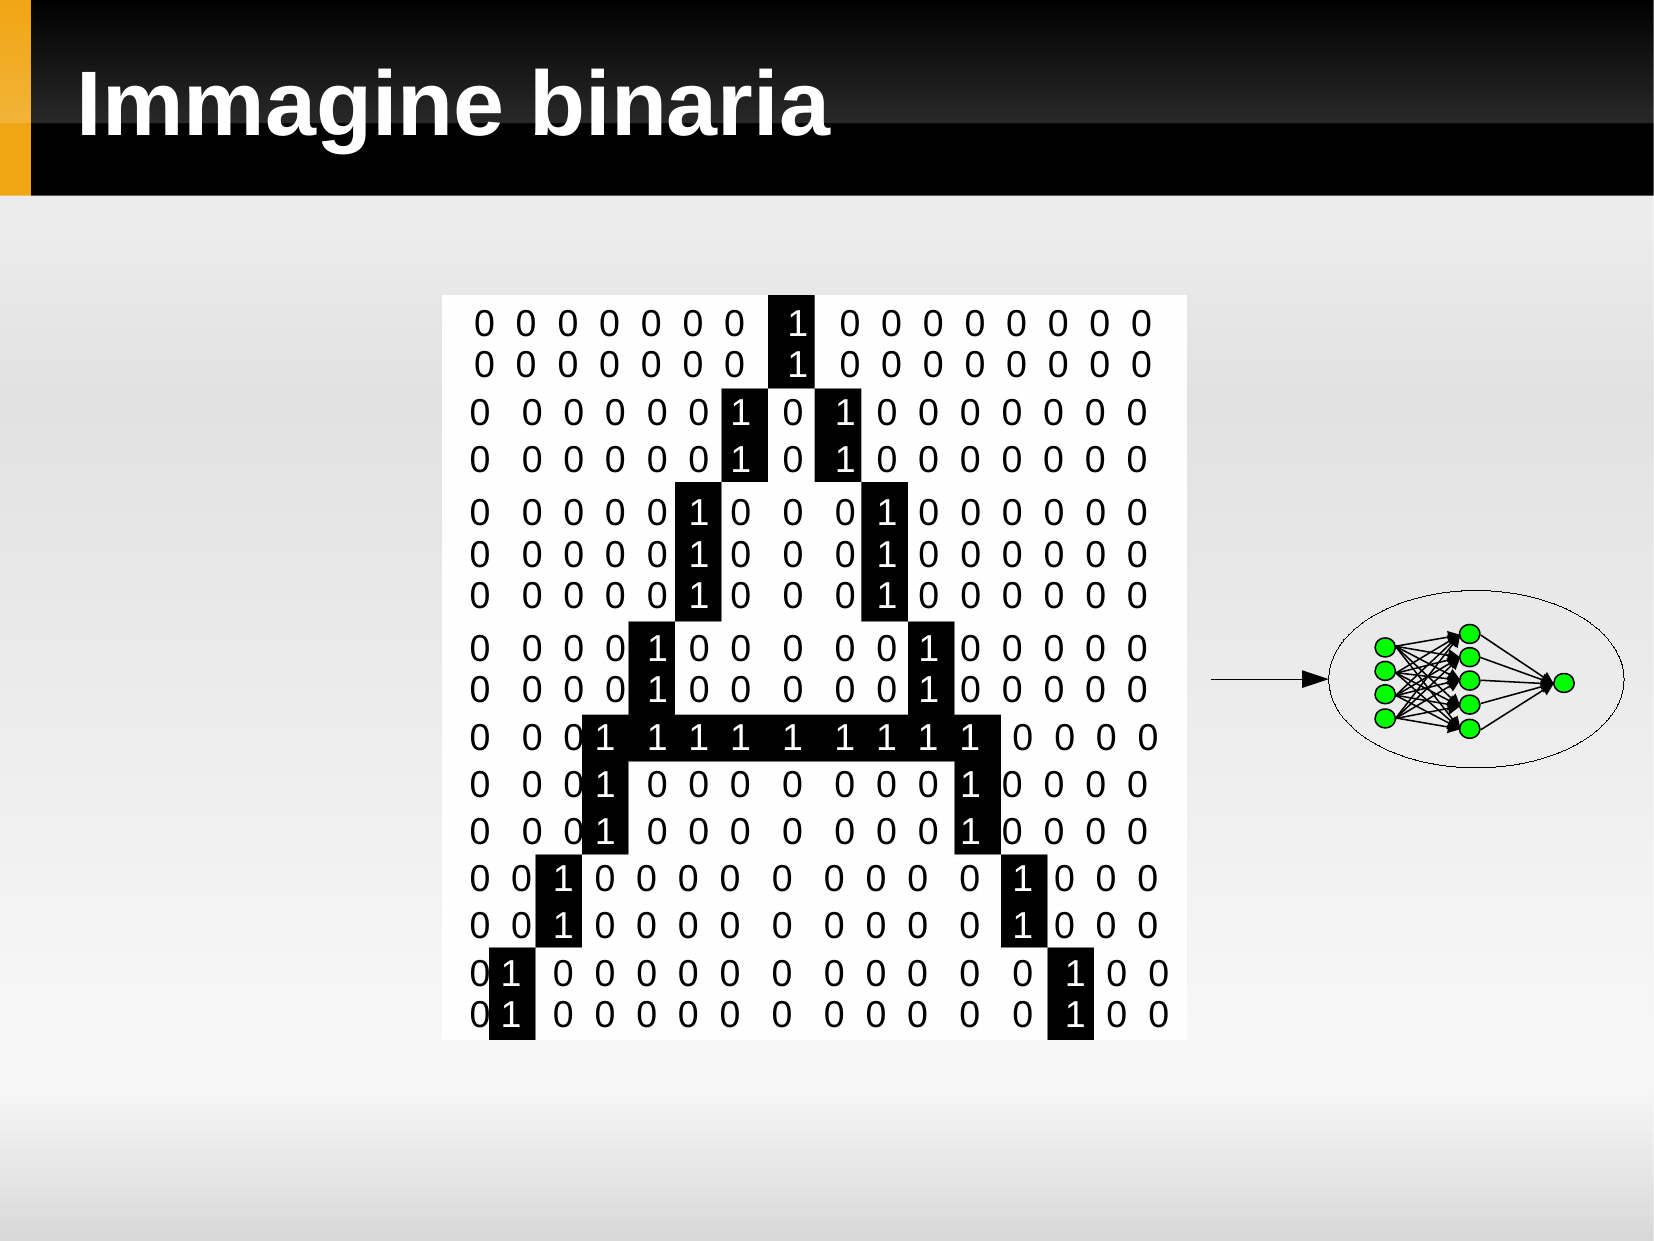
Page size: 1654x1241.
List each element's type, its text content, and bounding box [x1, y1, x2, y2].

title Immagine binaria [76, 7, 1565, 200]
text_box 0 0 0 0 0 1 0 0 0 1 0 0 0 0 0 0 [454, 525, 1193, 566]
text_box 0 0 0 0 0 0 1 0 1 0 0 0 0 0 0 0 [454, 431, 1193, 484]
text_box 0 0 1 0 0 0 0 0 0 0 0 0 1 0 0 0 [454, 897, 1193, 944]
text_box [1375, 661, 1396, 681]
picture [0, 0, 1654, 1241]
text_box [1375, 709, 1396, 728]
text_box [1375, 684, 1396, 704]
text_box 0 0 0 0 0 0 1 0 1 0 0 0 0 0 0 0 [454, 383, 1193, 431]
text_box [1459, 719, 1480, 739]
text_box [1459, 647, 1480, 667]
text_box 0 1 0 0 0 0 0 0 0 0 0 0 0 1 0 0 [454, 986, 1193, 1044]
text_box [1554, 673, 1575, 693]
text_box 0 0 1 0 0 0 0 0 0 0 0 0 1 0 0 0 [454, 860, 1193, 897]
text_box 0 0 0 1 0 0 0 0 0 0 0 1 0 0 0 0 [454, 755, 1193, 803]
text_box 0 0 0 0 0 0 0 1 0 0 0 0 0 0 0 0 [448, 336, 1188, 394]
text_box [1375, 637, 1395, 657]
text_box 0 0 0 0 0 1 0 0 0 1 0 0 0 0 0 0 [454, 484, 1193, 525]
text_box [1459, 671, 1480, 691]
text_box 0 0 0 0 0 1 0 0 0 1 0 0 0 0 0 0 [454, 566, 1193, 620]
text_box 0 0 0 1 0 0 0 0 0 0 0 1 0 0 0 0 [454, 803, 1193, 860]
text_box 0 0 0 0 0 0 0 1 0 0 0 0 0 0 0 0 [448, 295, 1188, 336]
text_box 0 0 0 1 1 1 1 1 1 1 1 1 0 0 0 0 [454, 708, 1193, 755]
text_box 0 0 0 0 1 0 0 0 0 0 1 0 0 0 0 0 [454, 620, 1193, 661]
text_box [1460, 695, 1480, 715]
text_box [1459, 624, 1480, 644]
text_box 0 0 0 0 1 0 0 0 0 0 1 0 0 0 0 0 [454, 661, 1193, 708]
text_box 0 1 0 0 0 0 0 0 0 0 0 0 0 1 0 0 [454, 944, 1193, 986]
